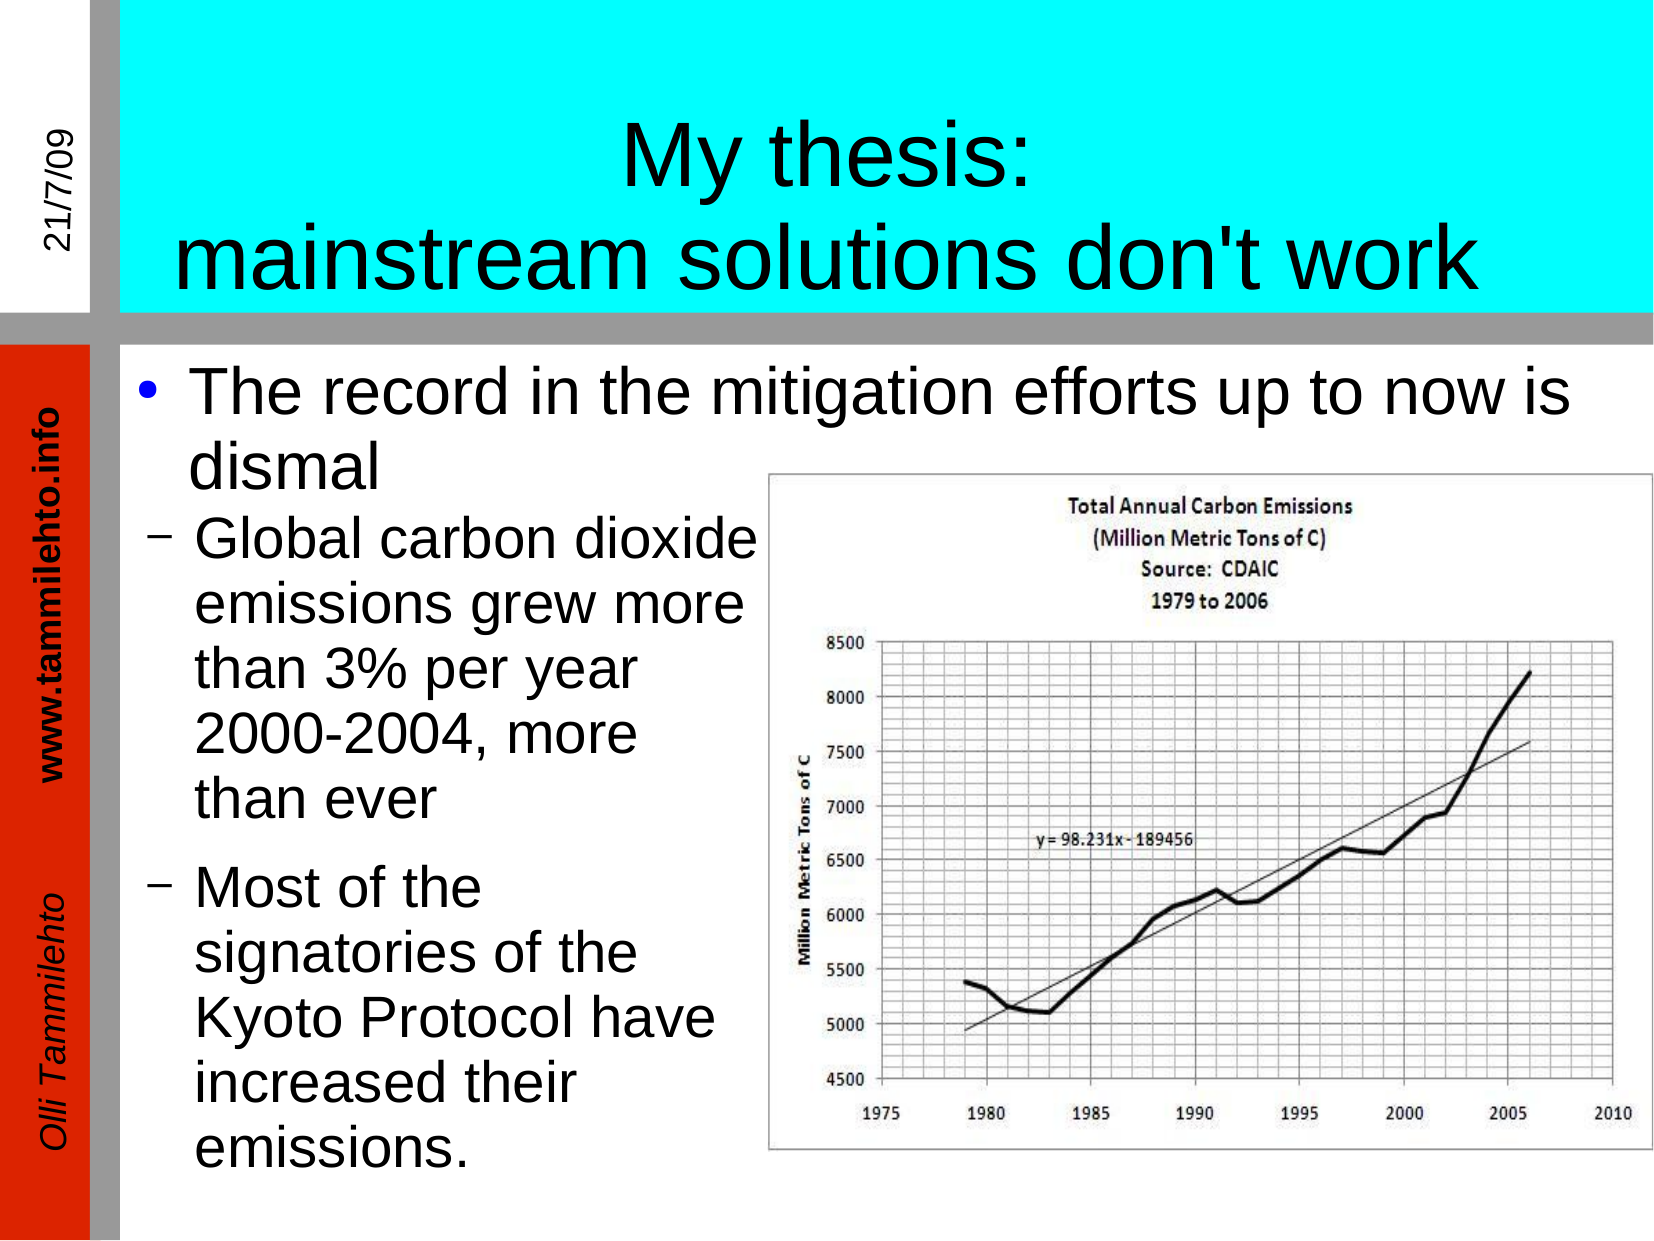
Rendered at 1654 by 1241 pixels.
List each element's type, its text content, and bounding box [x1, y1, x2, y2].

picture [767, 472, 1654, 1152]
list Global carbon dioxide emissions grew more than 3% per year 2000-2004, more than ever Most of the signatories of the Kyoto Protocol have increased their emissions. [29, 505, 765, 1241]
list The record in the mitigation efforts up to now is dismal [118, 354, 1651, 532]
title My thesis: mainstream solutions don't work [121, 103, 1534, 310]
